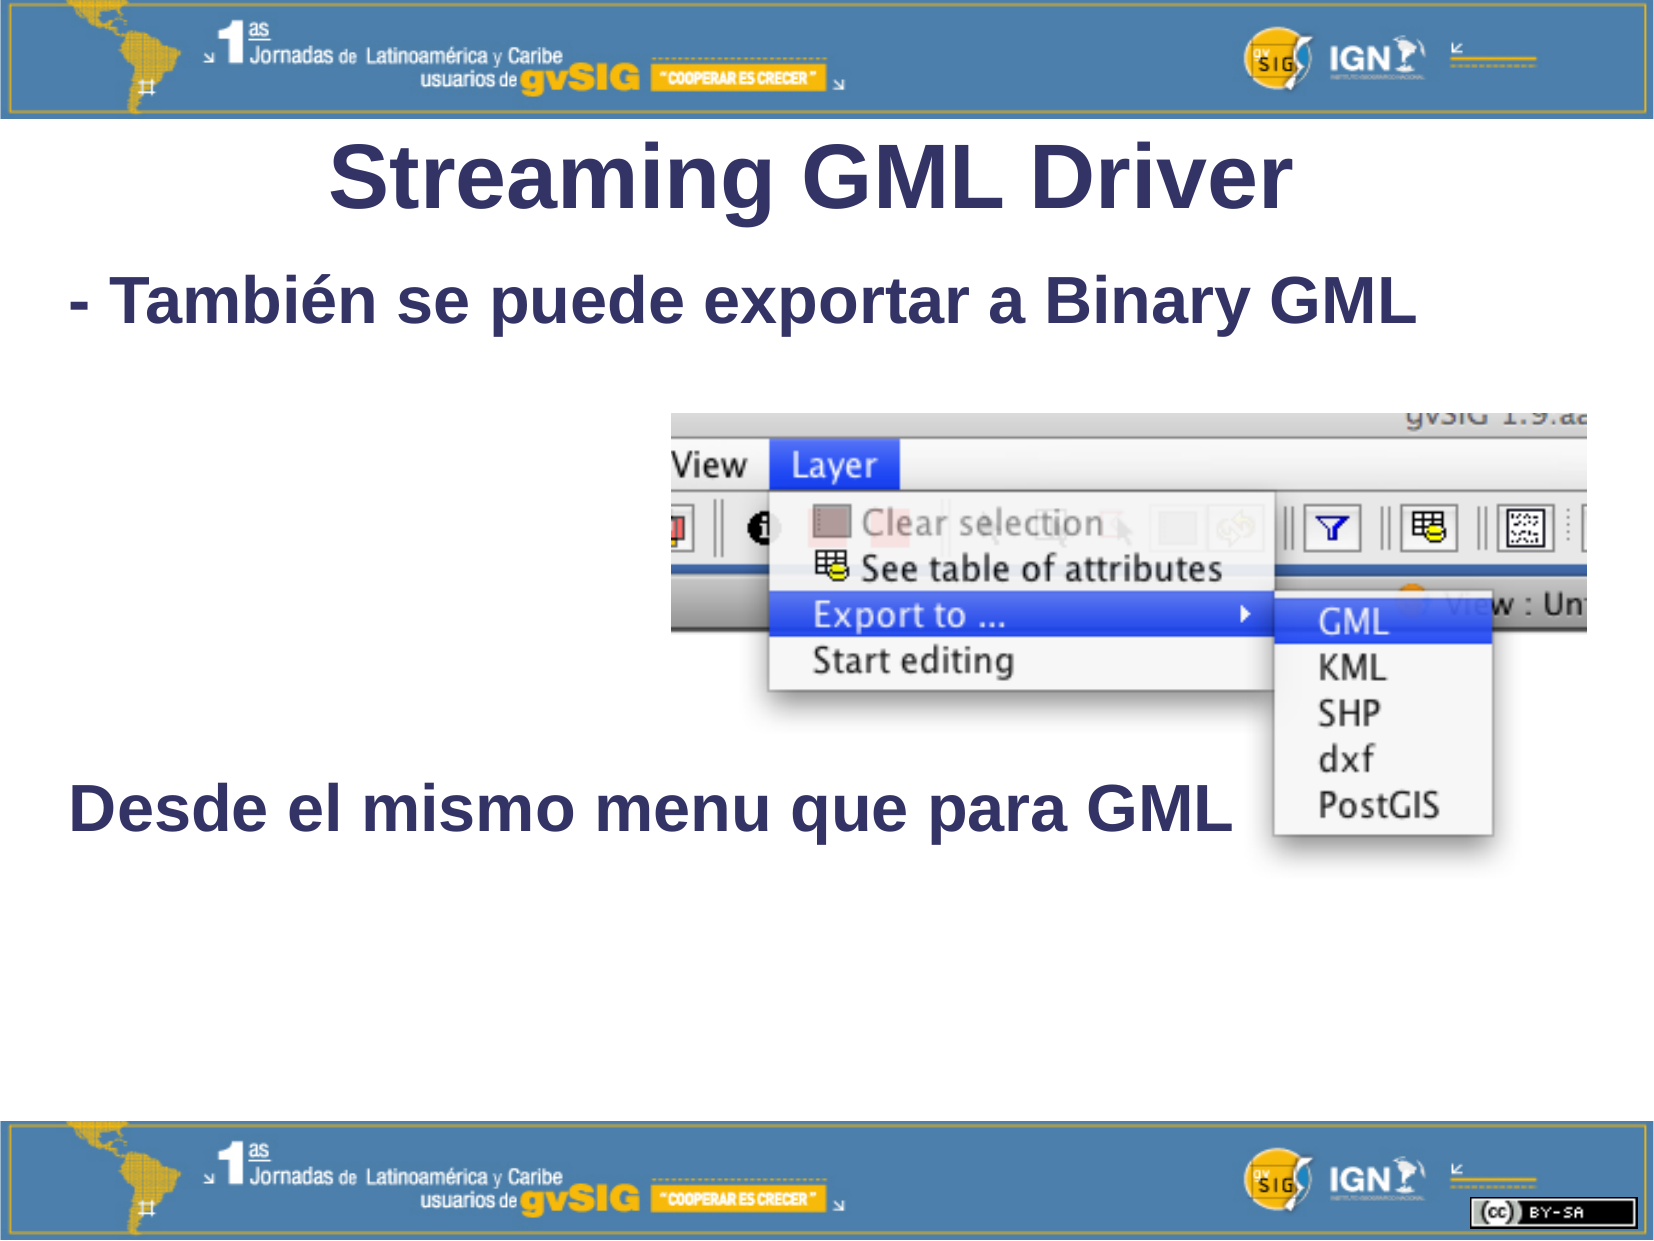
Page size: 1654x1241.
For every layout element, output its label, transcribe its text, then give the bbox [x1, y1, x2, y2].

text_box - También se puede exportar a Binary GML [69, 194, 1457, 407]
text_box Streaming GML Driver [118, 118, 1506, 237]
text_box Desde el mismo menu que para GML [69, 702, 1457, 914]
picture [671, 413, 1587, 886]
picture [0, 1121, 1654, 1241]
picture [0, 0, 1654, 119]
